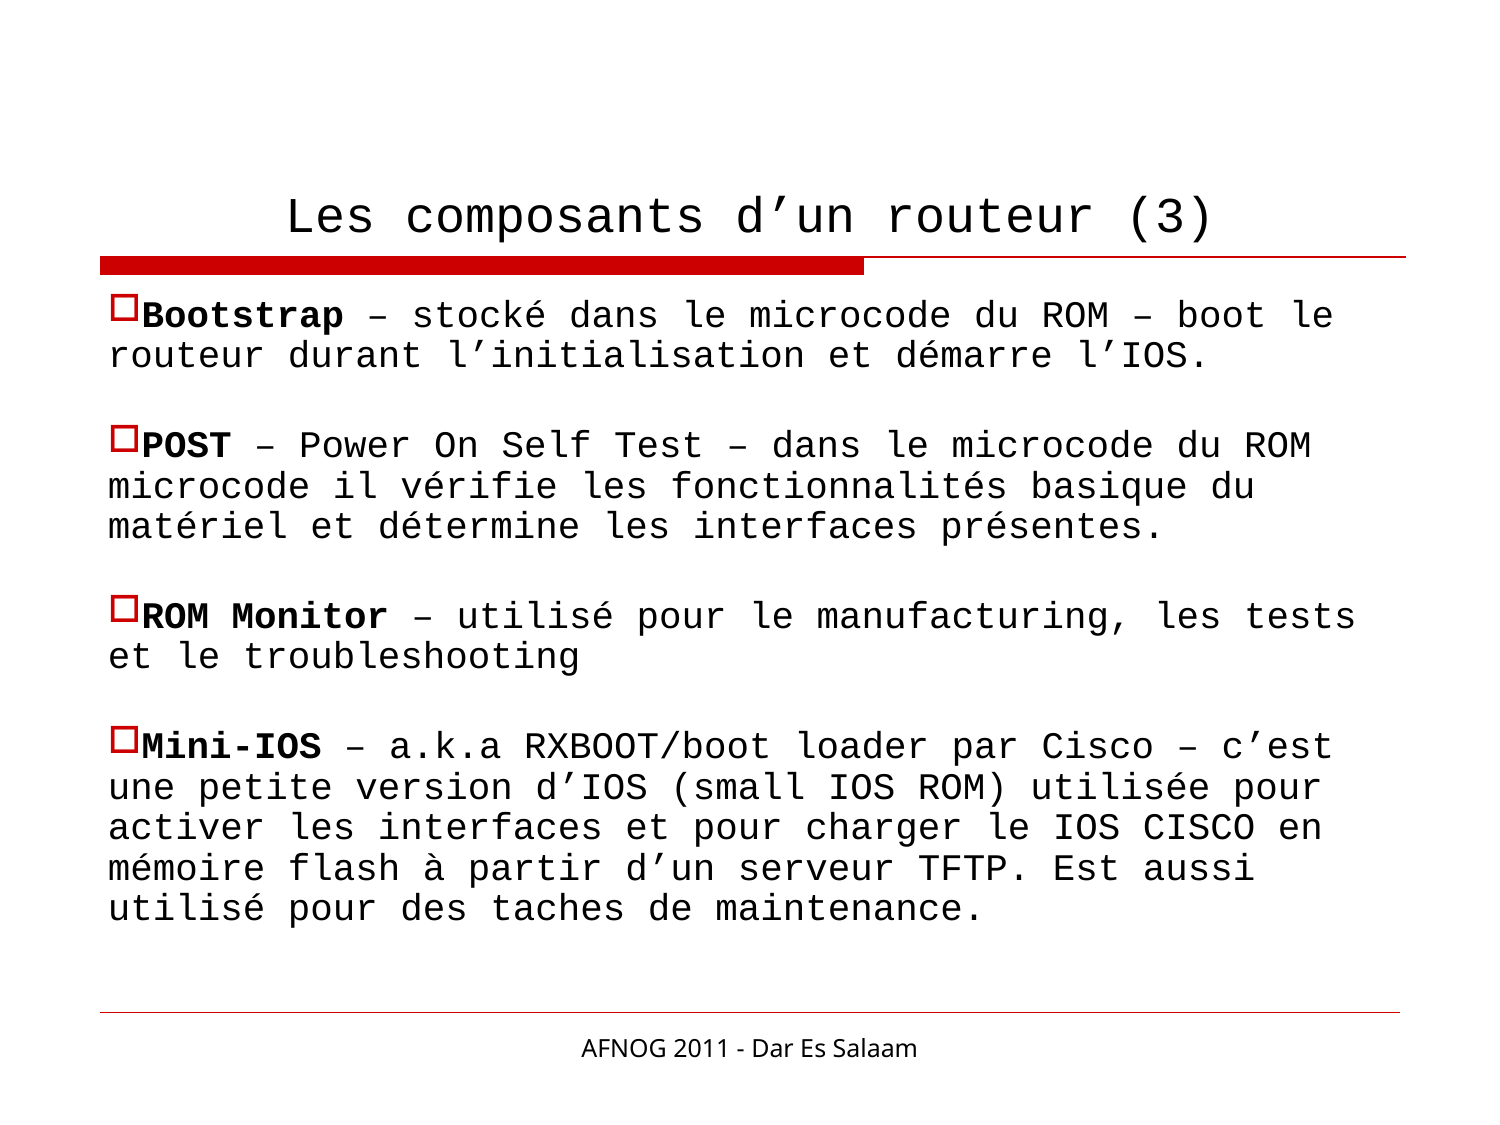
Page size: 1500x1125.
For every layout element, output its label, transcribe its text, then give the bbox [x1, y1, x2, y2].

text_box AFNOG 2011 - Dar Es Salaam [512, 1024, 988, 1103]
title Les composants d’un routeur (3) [94, 49, 1407, 250]
list Bootstrap – stocké dans le microcode du ROM – boot le routeur durant l’initialisation et démarre l’IOS. POST – Power On Self Test – dans le microcode du ROM microcode il vérifie les fonctionnalités basique du matériel et détermine les interfaces présentes. ROM Monitor – utilisé pour le manufacturing, les tests et le troubleshooting Mini-IOS – a.k.a RXBOOT/boot loader par Cisco – c’est une petite version d’IOS (small IOS ROM) utilisée pour activer les interfaces et pour charger le IOS CISCO en mémoire flash à partir d’un serveur TFTP. Est aussi utilisé pour des taches de maintenance. [92, 287, 1406, 988]
